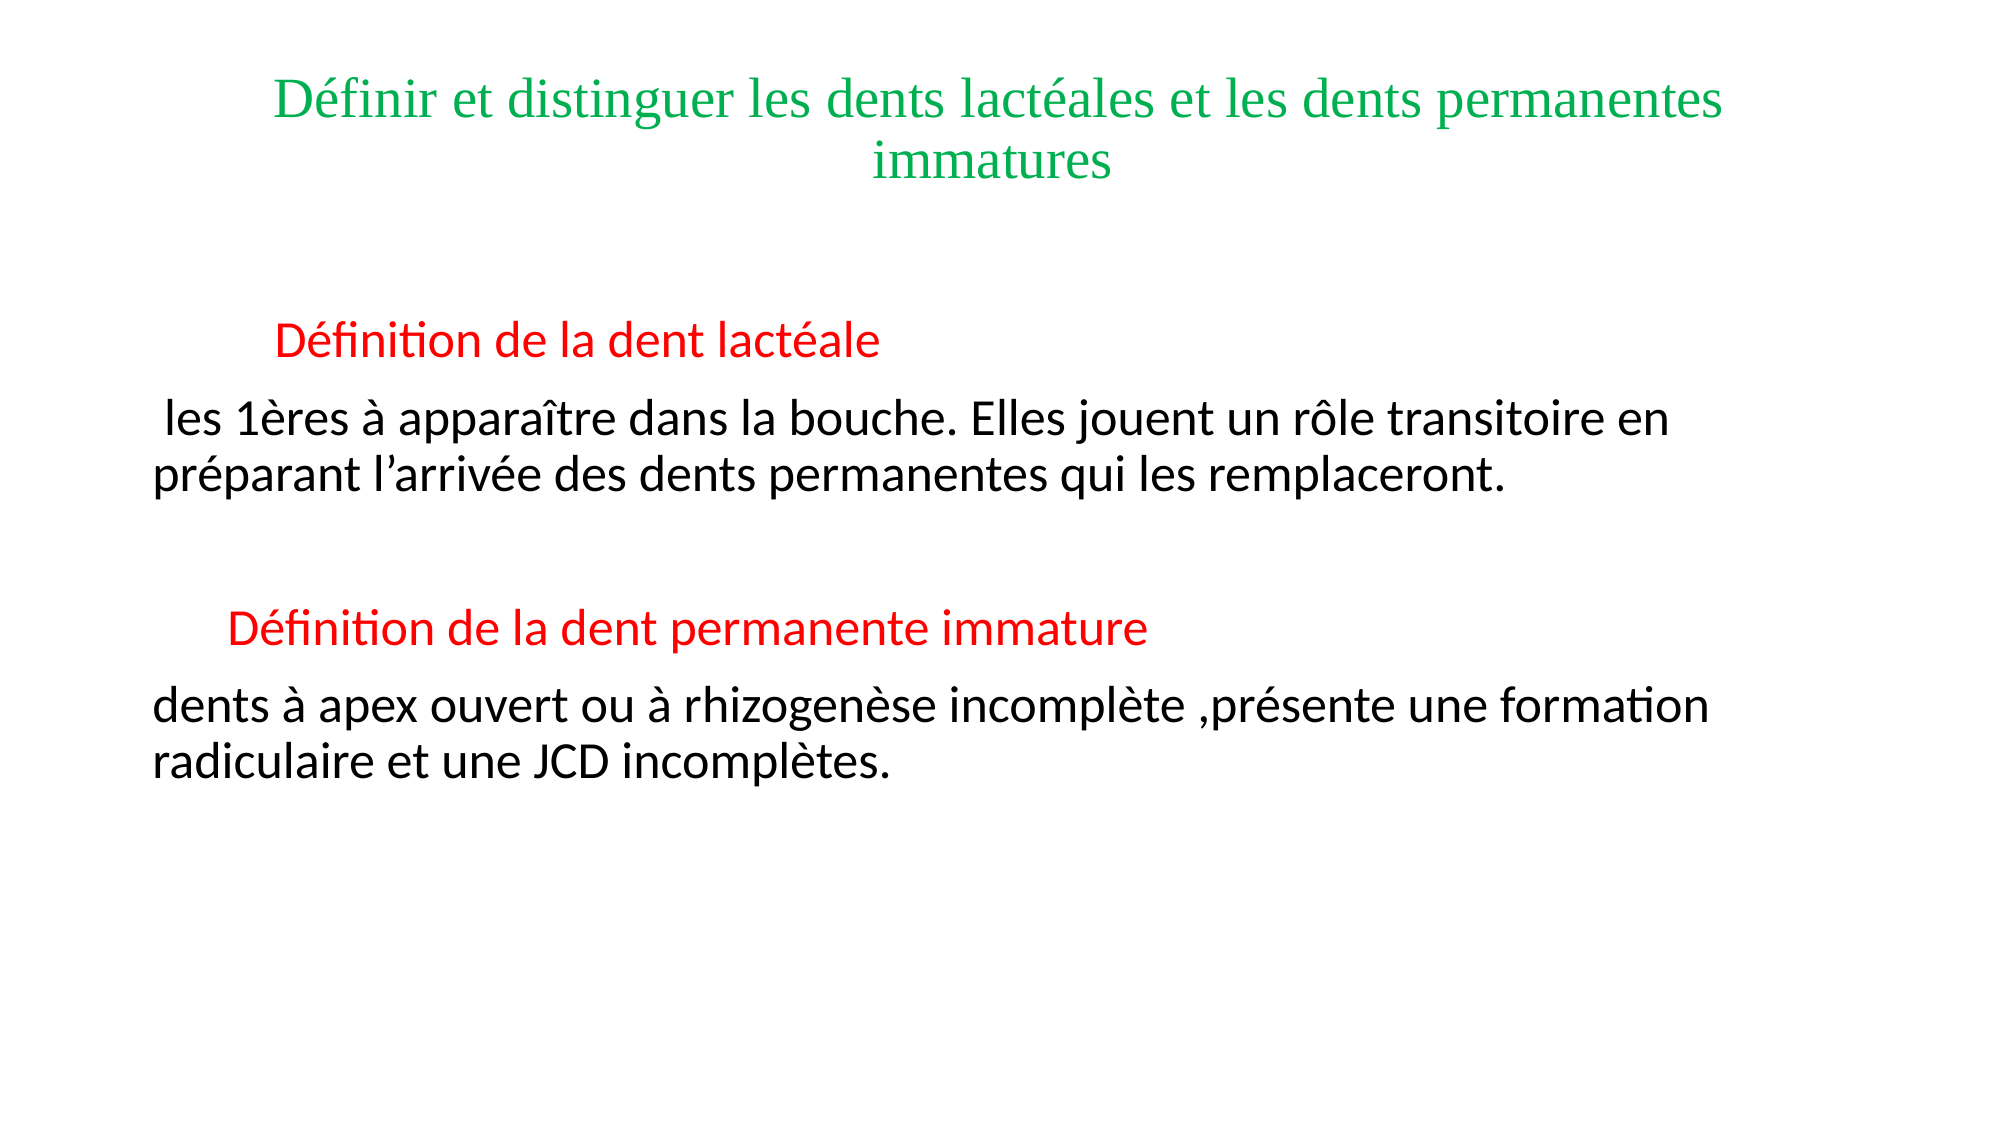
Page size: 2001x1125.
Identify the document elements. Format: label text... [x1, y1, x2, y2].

list Définition de la dent lactéale les 1ères à apparaître dans la bouche. Elles jouent un rôle transitoire en préparant l’arrivée des dents permanentes qui les remplaceront. Définition de la dent permanente immature dents à apex ouvert ou à rhizogenèse incomplète ,présente une formation radiculaire et une JCD incomplètes. [137, 299, 1863, 1014]
title Définir et distinguer les dents lactéales et les dents permanentes immatures [137, 59, 1863, 278]
